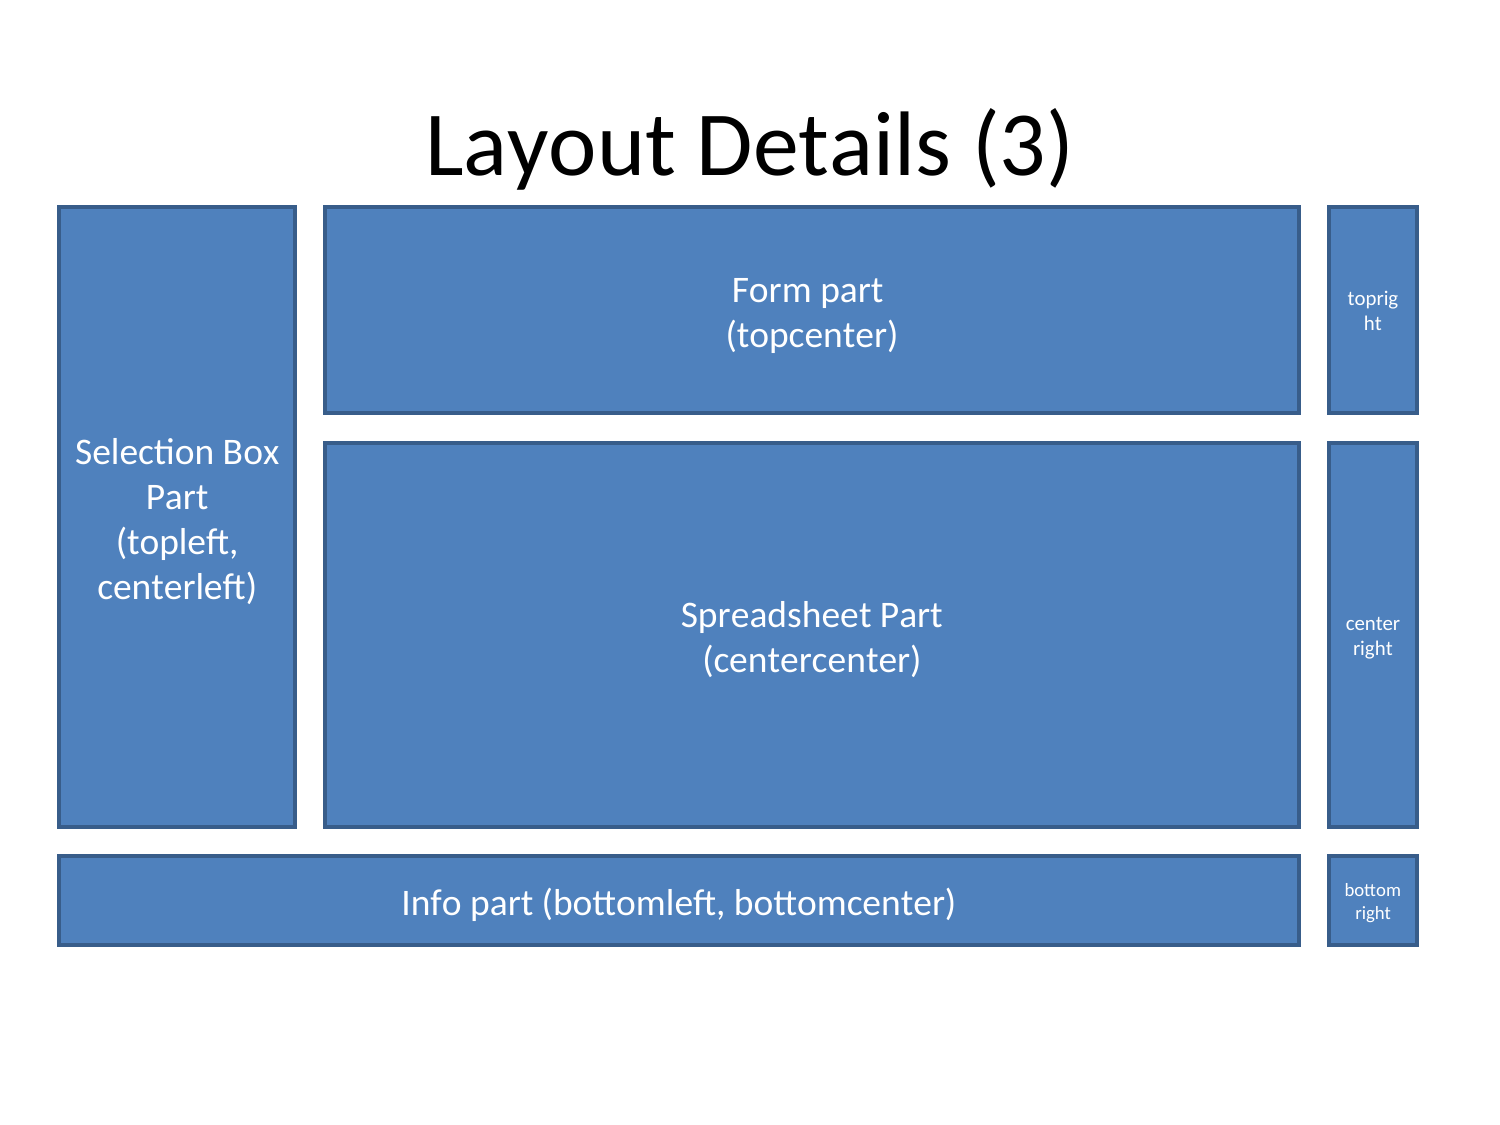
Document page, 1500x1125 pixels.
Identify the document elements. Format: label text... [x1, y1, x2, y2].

text_box Info part (bottomleft, bottomcenter) [59, 856, 1300, 945]
text_box bottomright [1328, 856, 1418, 945]
text_box Layout Details (3) [75, 45, 1426, 233]
text_box centerright [1328, 442, 1418, 827]
text_box Form part (topcenter) [324, 206, 1300, 414]
text_box Spreadsheet Part (centercenter) [324, 442, 1300, 827]
text_box Selection Box Part (topleft, centerleft) [59, 206, 296, 827]
text_box topright [1328, 206, 1418, 414]
